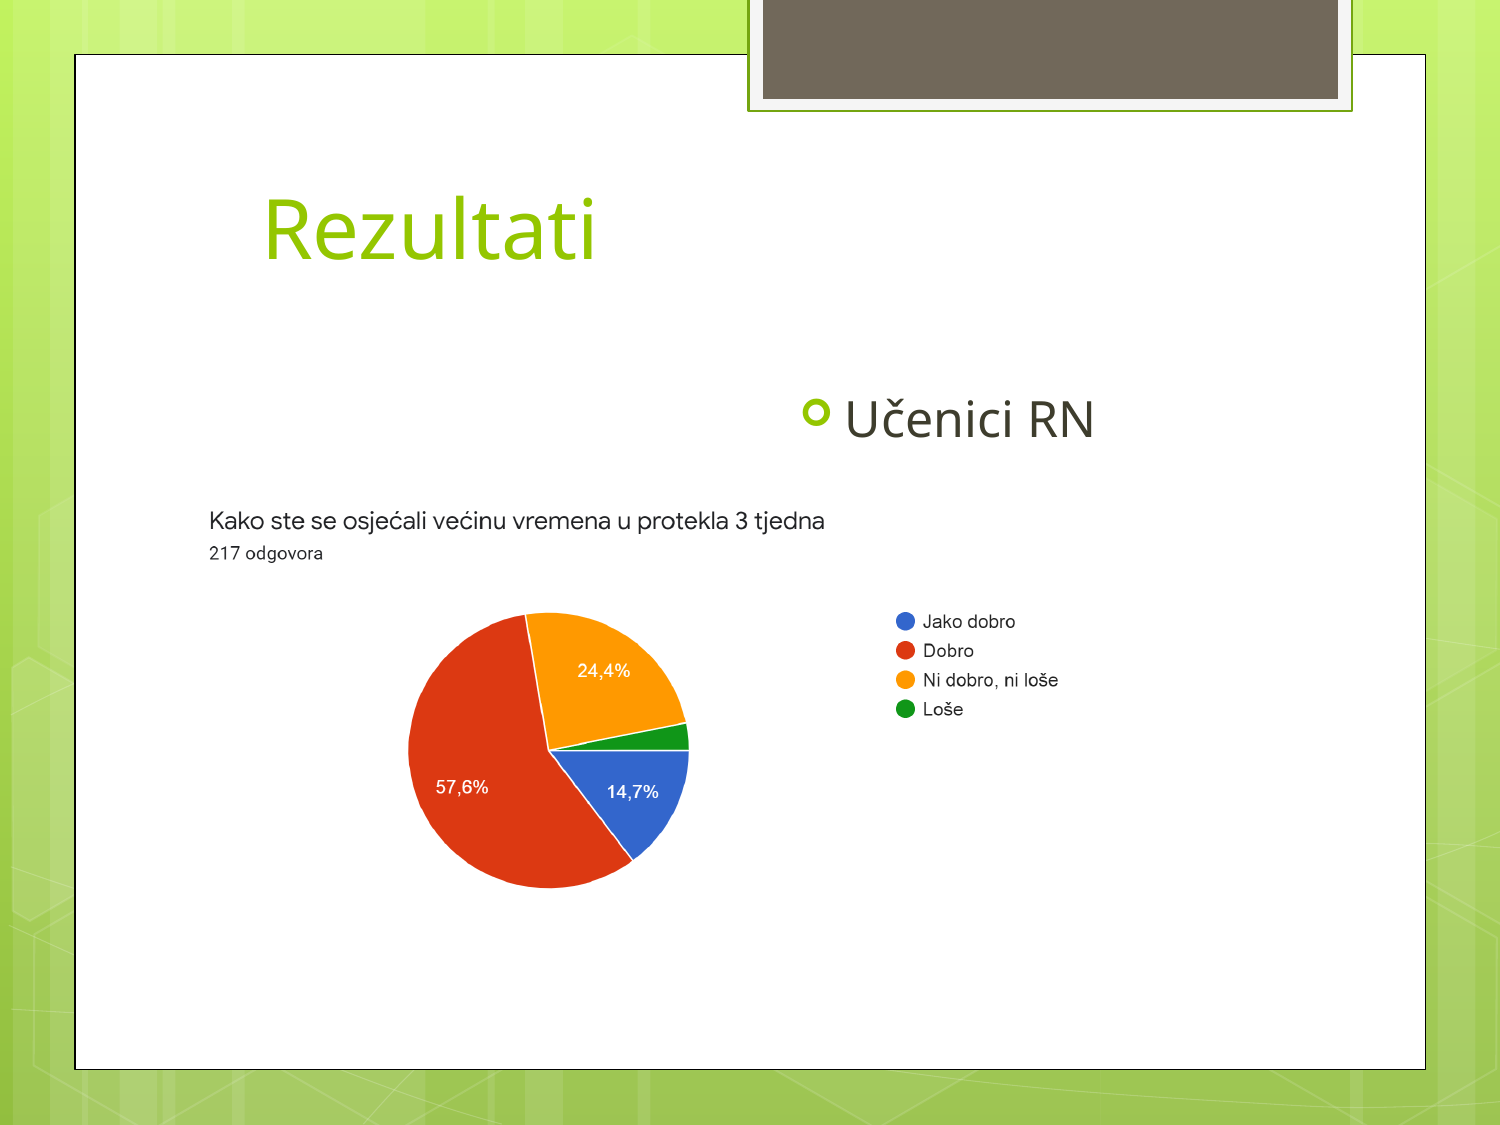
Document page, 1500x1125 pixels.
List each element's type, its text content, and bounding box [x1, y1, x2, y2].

picture [171, 468, 1317, 941]
list Učenici RN [761, 379, 1324, 953]
title Rezultati [171, 168, 1324, 357]
